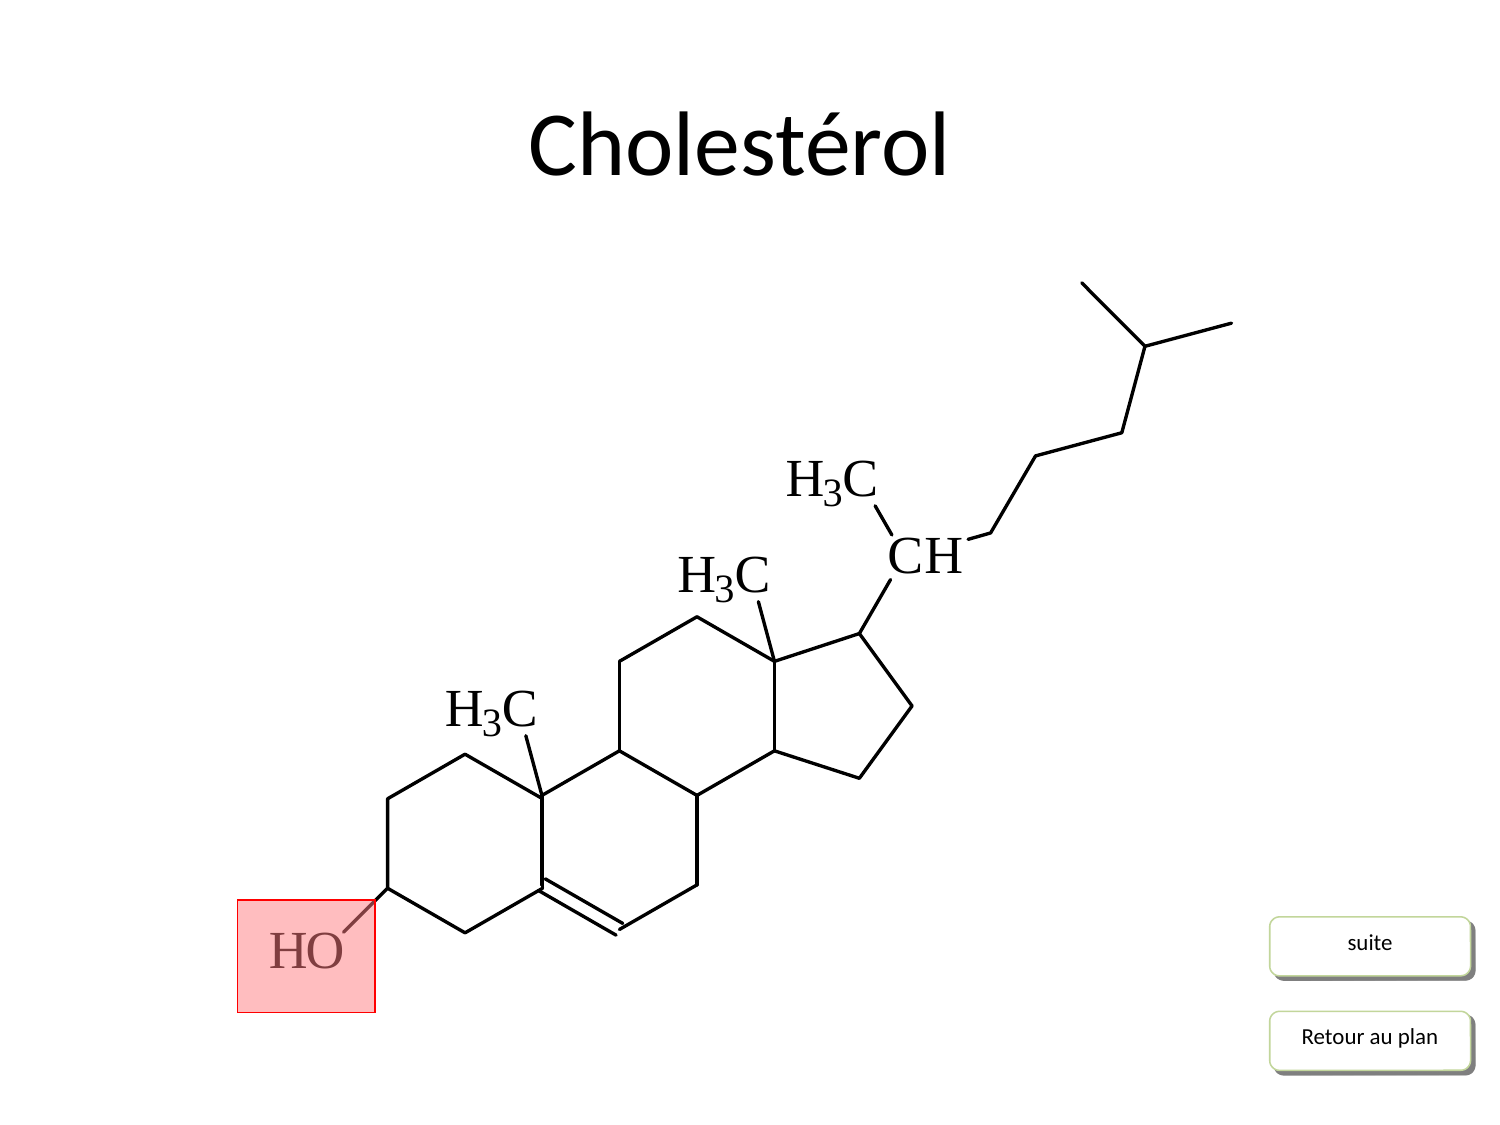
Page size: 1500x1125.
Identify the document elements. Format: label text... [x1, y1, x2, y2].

title Cholestérol [75, 45, 1426, 233]
text_box [238, 900, 375, 1013]
text_box Retour au plan [1269, 1011, 1471, 1071]
picture [249, 262, 1250, 1007]
text_box suite [1269, 916, 1471, 976]
